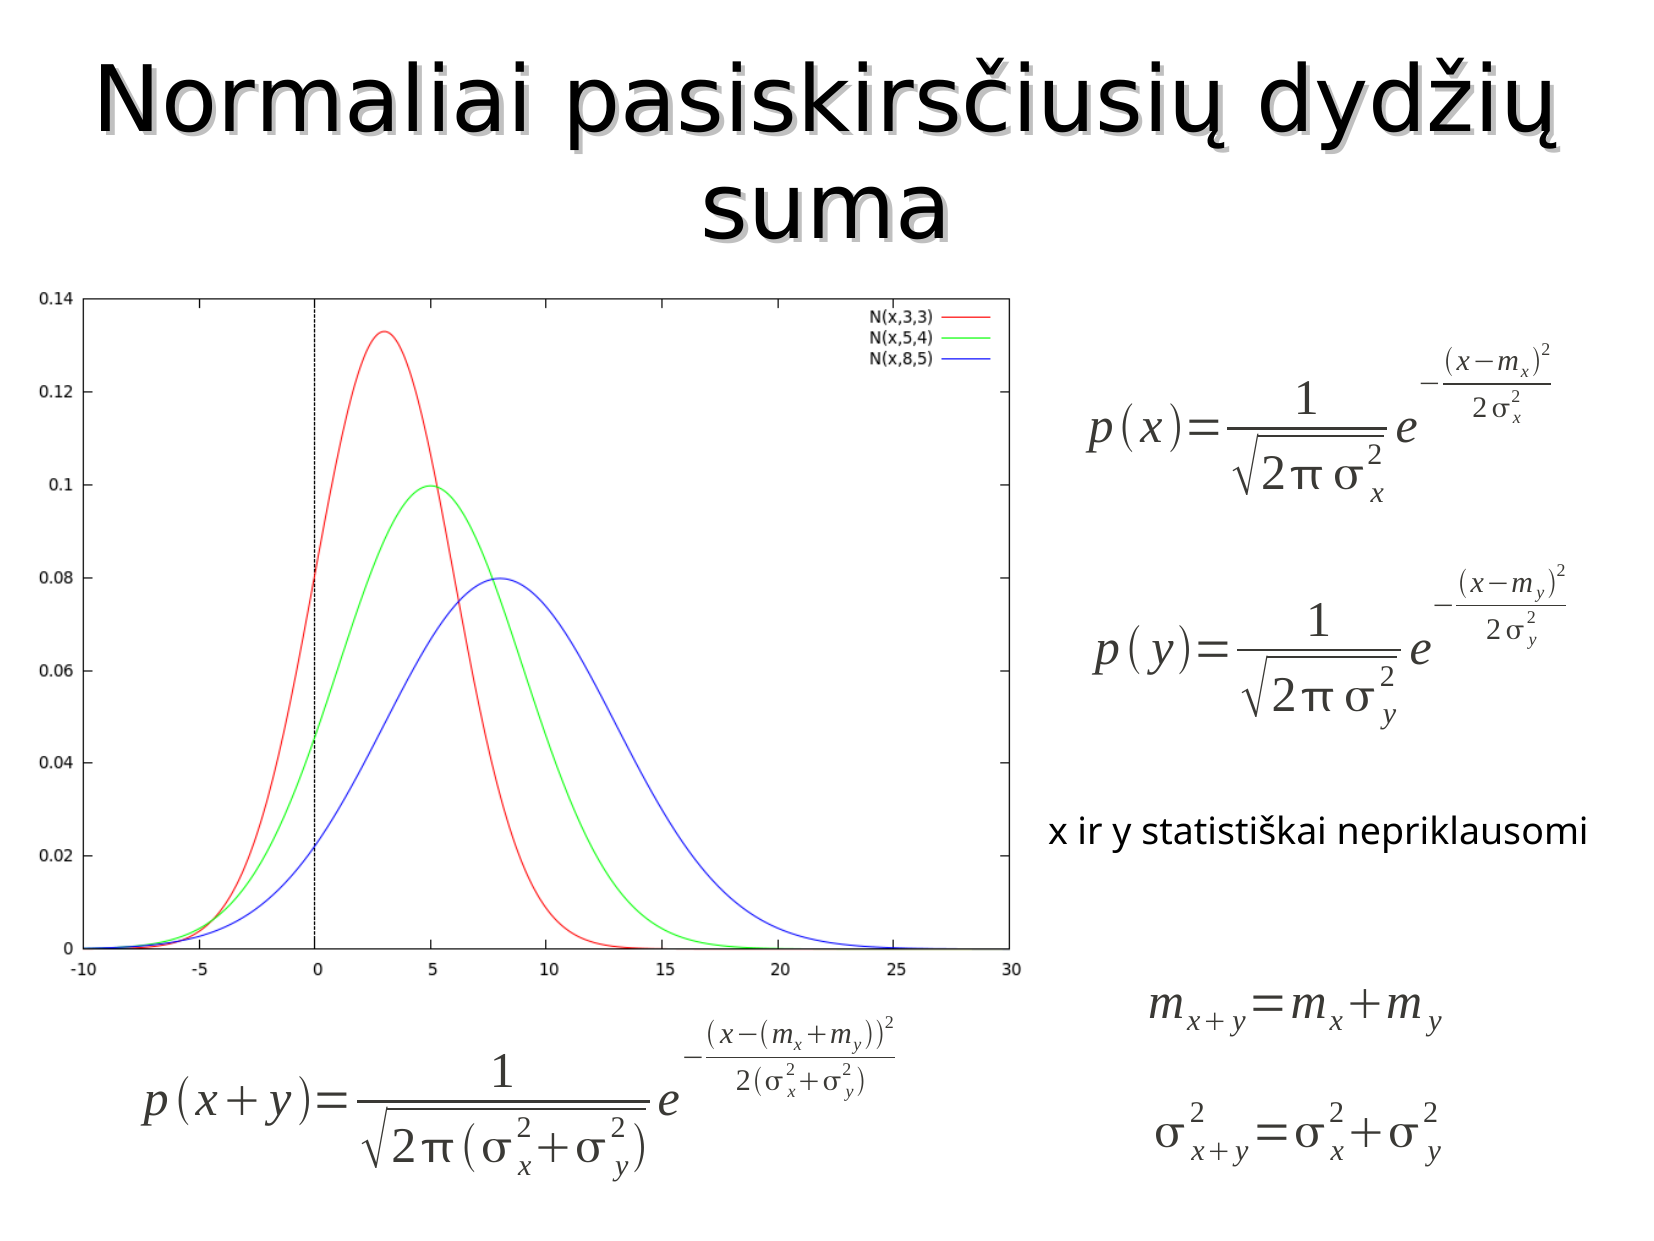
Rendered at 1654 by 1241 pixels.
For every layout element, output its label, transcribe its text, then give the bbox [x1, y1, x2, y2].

text_box x ir y statistiškai nepriklausomi [1033, 797, 1646, 858]
chart [1141, 974, 1447, 1038]
picture [29, 280, 1026, 990]
chart [1147, 1096, 1447, 1167]
chart [132, 1012, 903, 1182]
chart [1077, 339, 1559, 508]
chart [1083, 561, 1575, 730]
title Normaliai pasiskirsčiusių dydžių suma [82, 45, 1571, 261]
